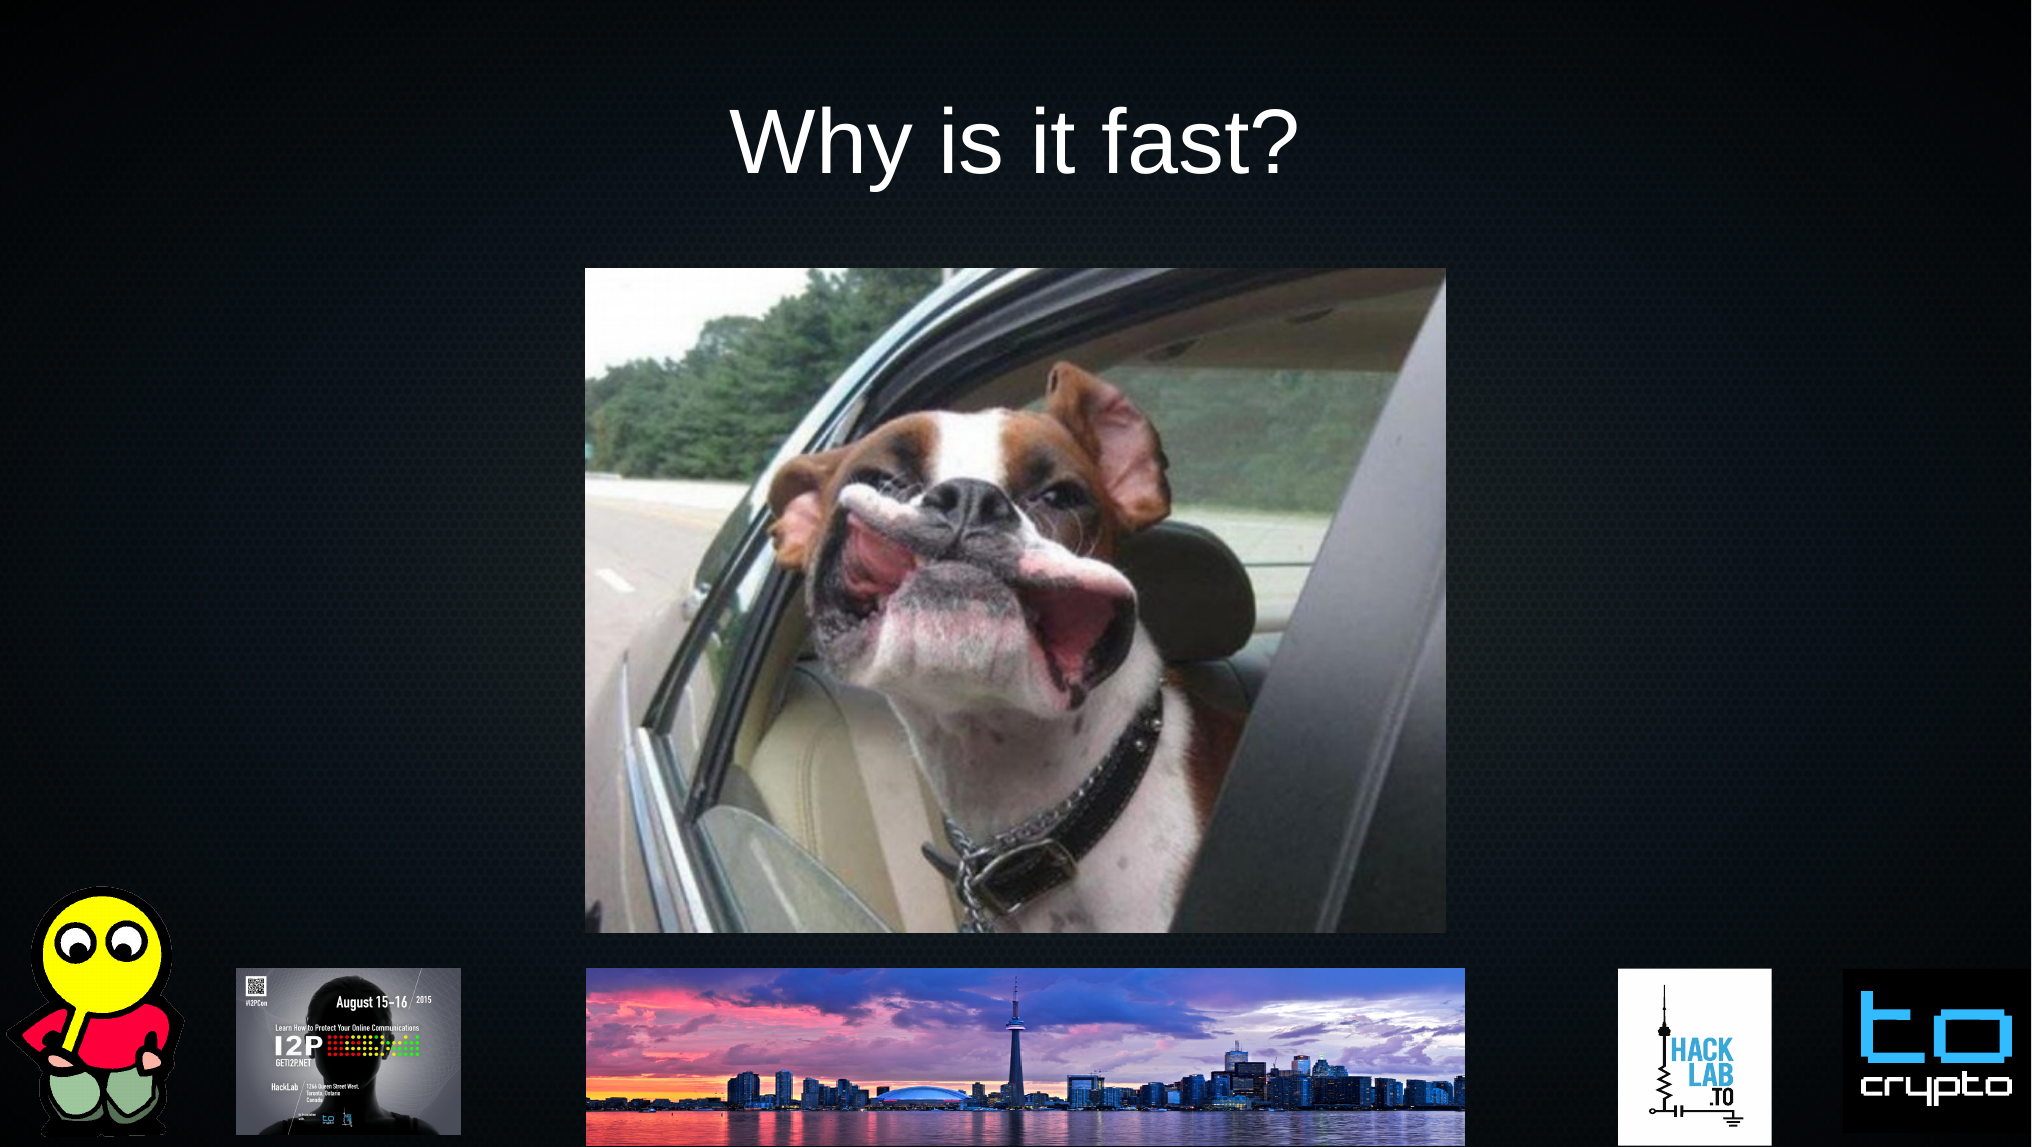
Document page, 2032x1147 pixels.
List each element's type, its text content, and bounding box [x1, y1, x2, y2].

picture [0, 0, 2032, 1147]
title Why is it fast? [101, 45, 1930, 237]
